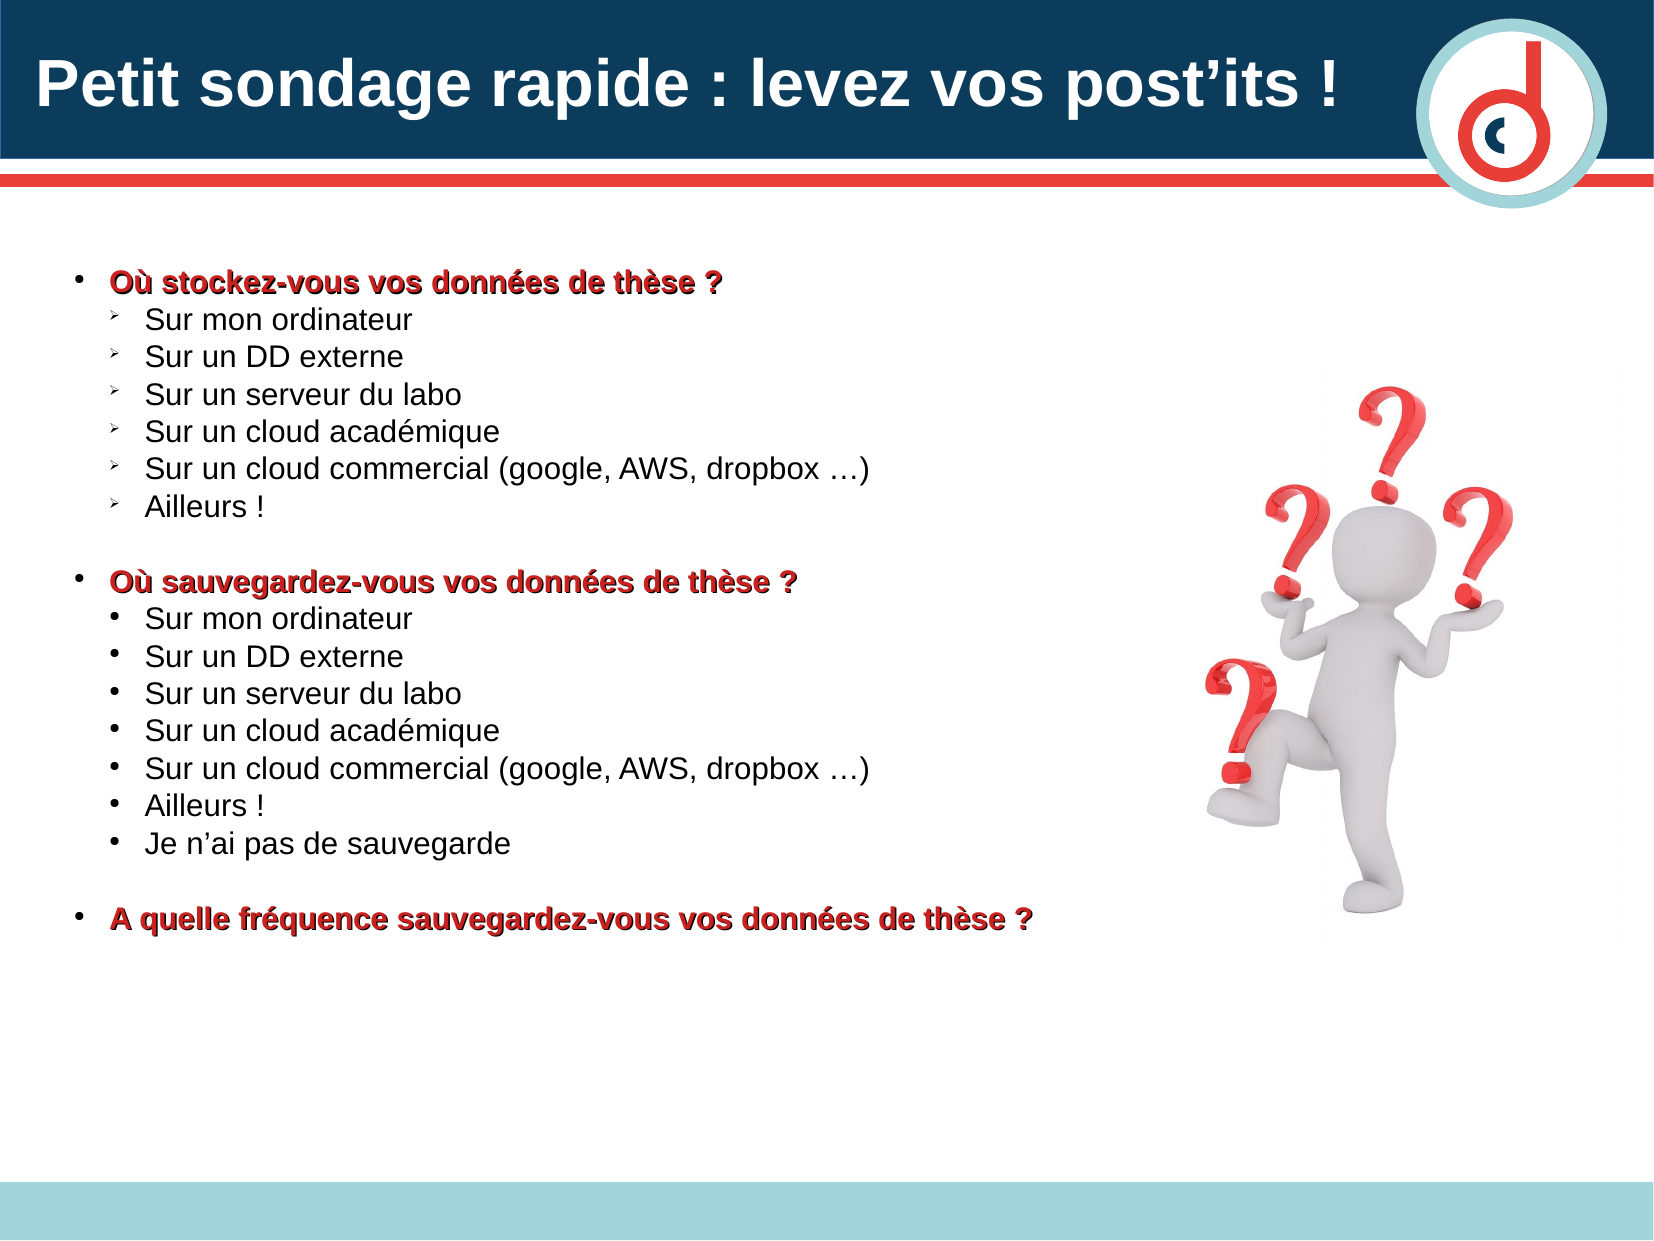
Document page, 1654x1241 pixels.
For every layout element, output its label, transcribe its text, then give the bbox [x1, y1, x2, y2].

picture [1062, 354, 1654, 945]
title Petit sondage rapide : levez vos post’its ! [35, 11, 1430, 159]
text_box Où stockez-vous vos données de thèse ? Sur mon ordinateur Sur un DD externe Sur un serveur du labo Sur un cloud académique Sur un cloud commercial (google, AWS, dropbox …) Ailleurs ! Où sauvegardez-vous vos données de thèse ? Sur mon ordinateur Sur un DD externe Sur un serveur du labo Sur un cloud académique Sur un cloud commercial (google, AWS, dropbox …) Ailleurs ! Je n’ai pas de sauvegarde A quelle fréquence sauvegardez-vous vos données de thèse ? [59, 254, 1595, 1152]
